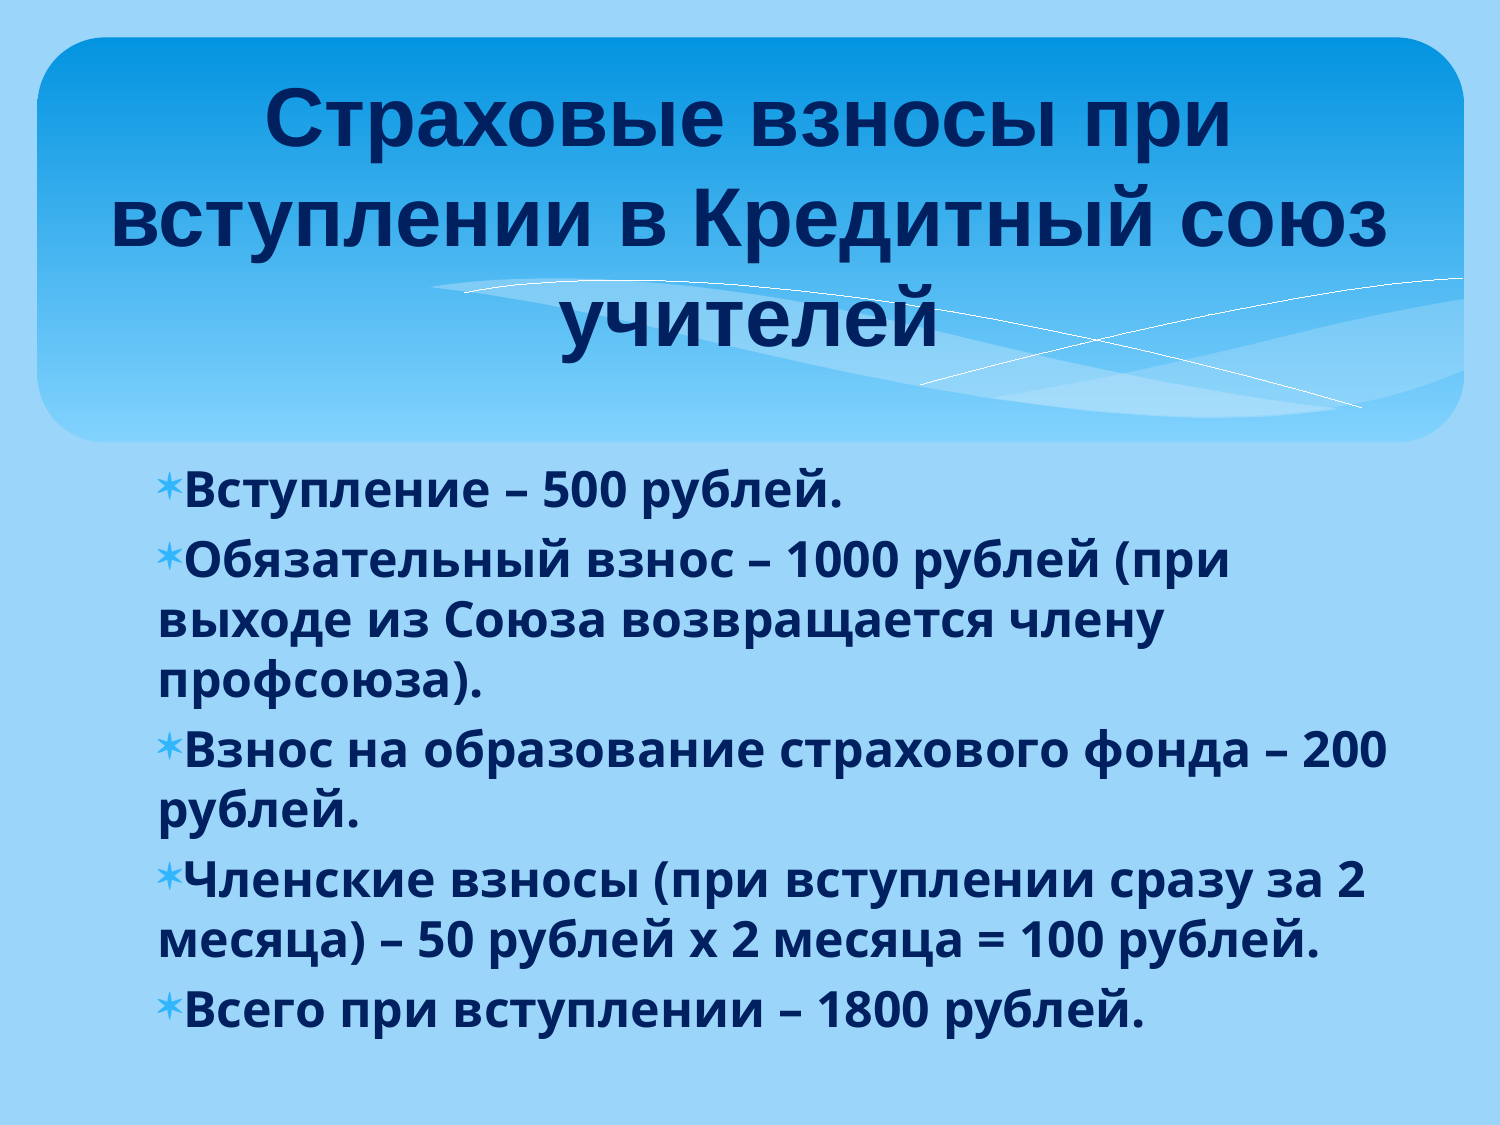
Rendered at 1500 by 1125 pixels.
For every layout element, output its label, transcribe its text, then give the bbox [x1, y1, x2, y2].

title Страховые взносы при вступлении в Кредитный союз учителей [75, 55, 1426, 261]
list Вступление – 500 рублей. Обязательный взнос – 1000 рублей (при выходе из Союза возвращается члену профсоюза). Взнос на образование страхового фонда – 200 рублей. Членские взносы (при вступлении сразу за 2 месяца) – 50 рублей х 2 месяца = 100 рублей. Всего при вступлении – 1800 рублей. [142, 450, 1436, 1024]
